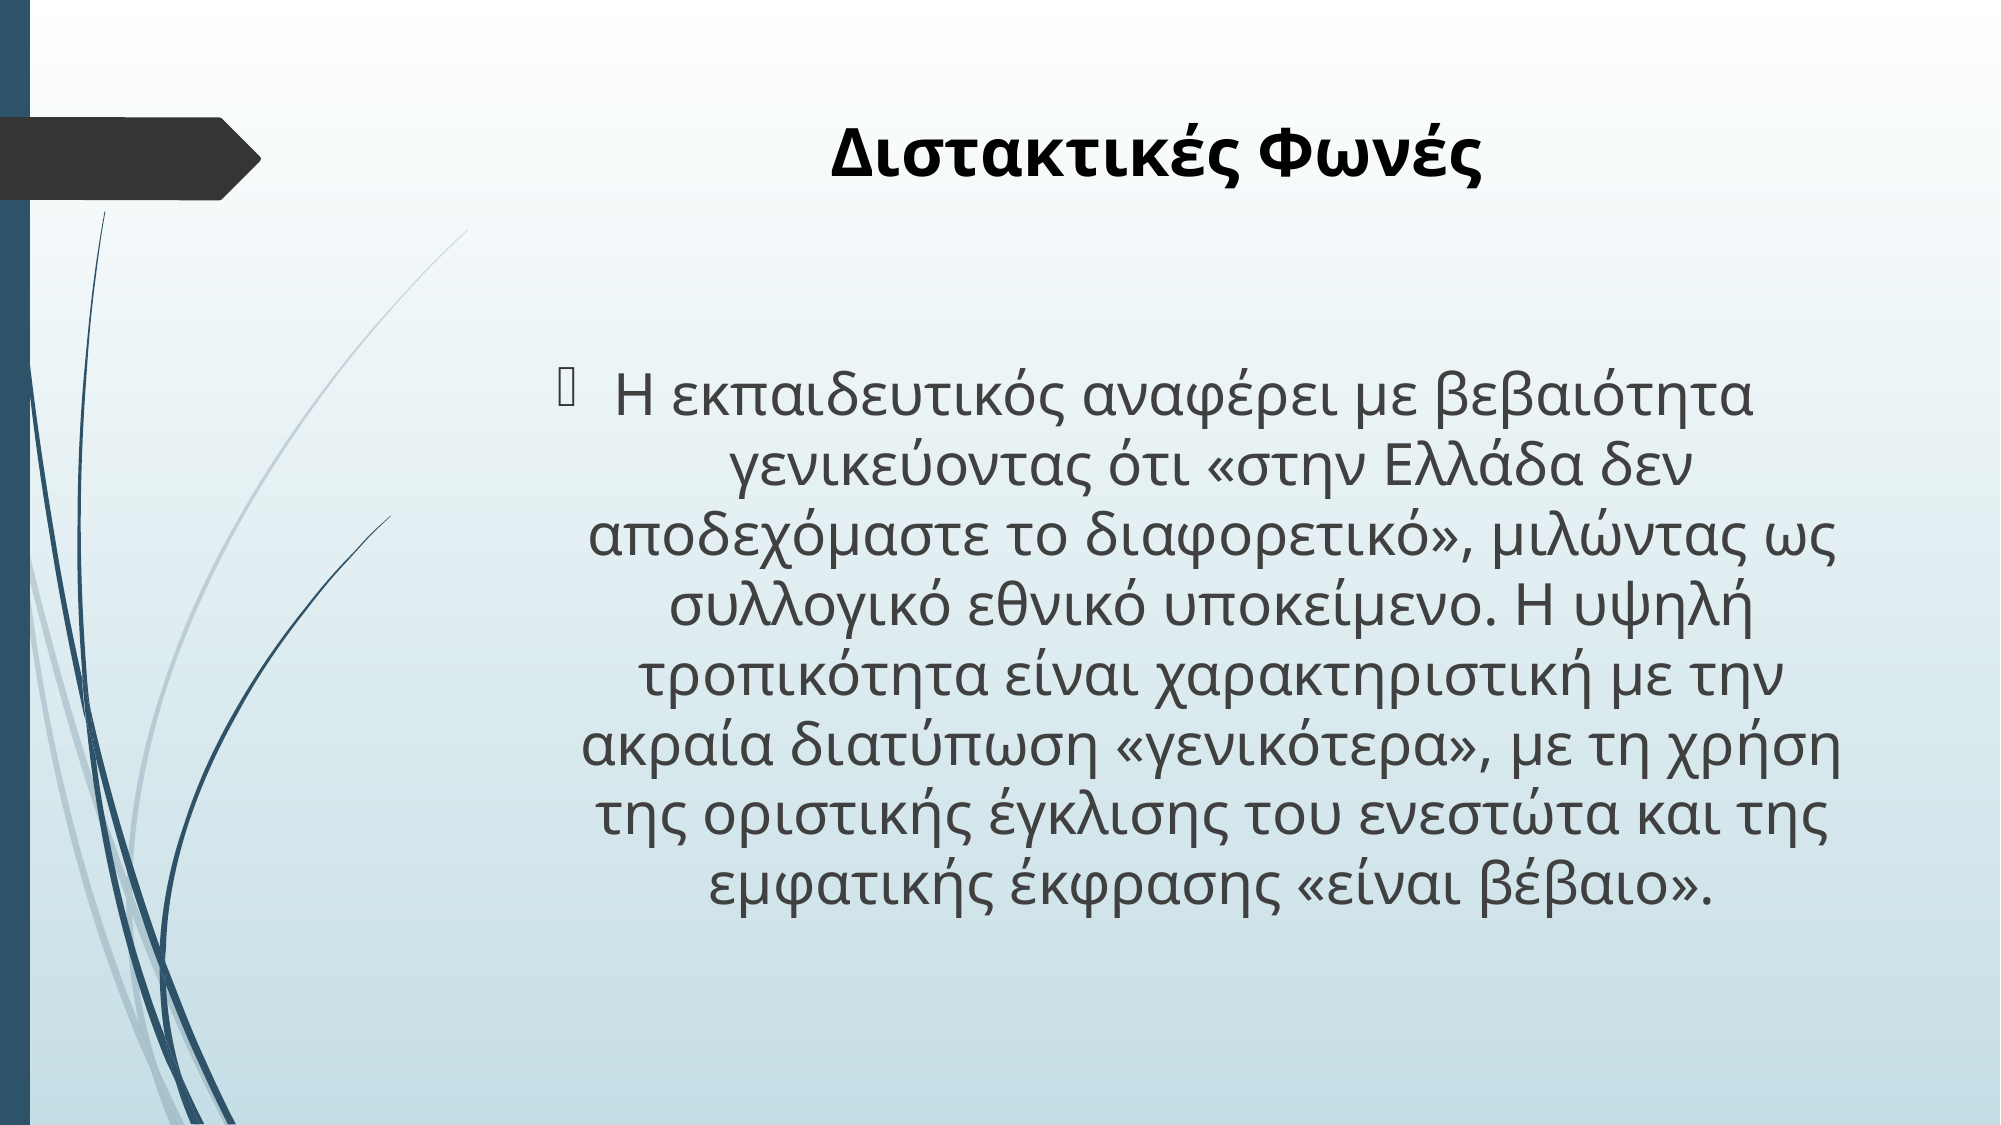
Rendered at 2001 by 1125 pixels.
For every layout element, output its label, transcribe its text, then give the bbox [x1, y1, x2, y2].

list Η εκπαιδευτικός αναφέρει με βεβαιότητα γενικεύοντας ότι «στην Ελλάδα δεν αποδεχόμαστε το διαφορετικό», μιλώντας ως συλλογικό εθνικό υποκείμενο. Η υψηλή τροπικότητα είναι χαρακτηριστική με την ακραία διατύπωση «γενικότερα», με τη χρήση της οριστικής έγκλισης του ενεστώτα και της εμφατικής έκφρασης «είναι βέβαιο». [424, 350, 1888, 970]
title Διστακτικές Φωνές [425, 102, 1888, 294]
